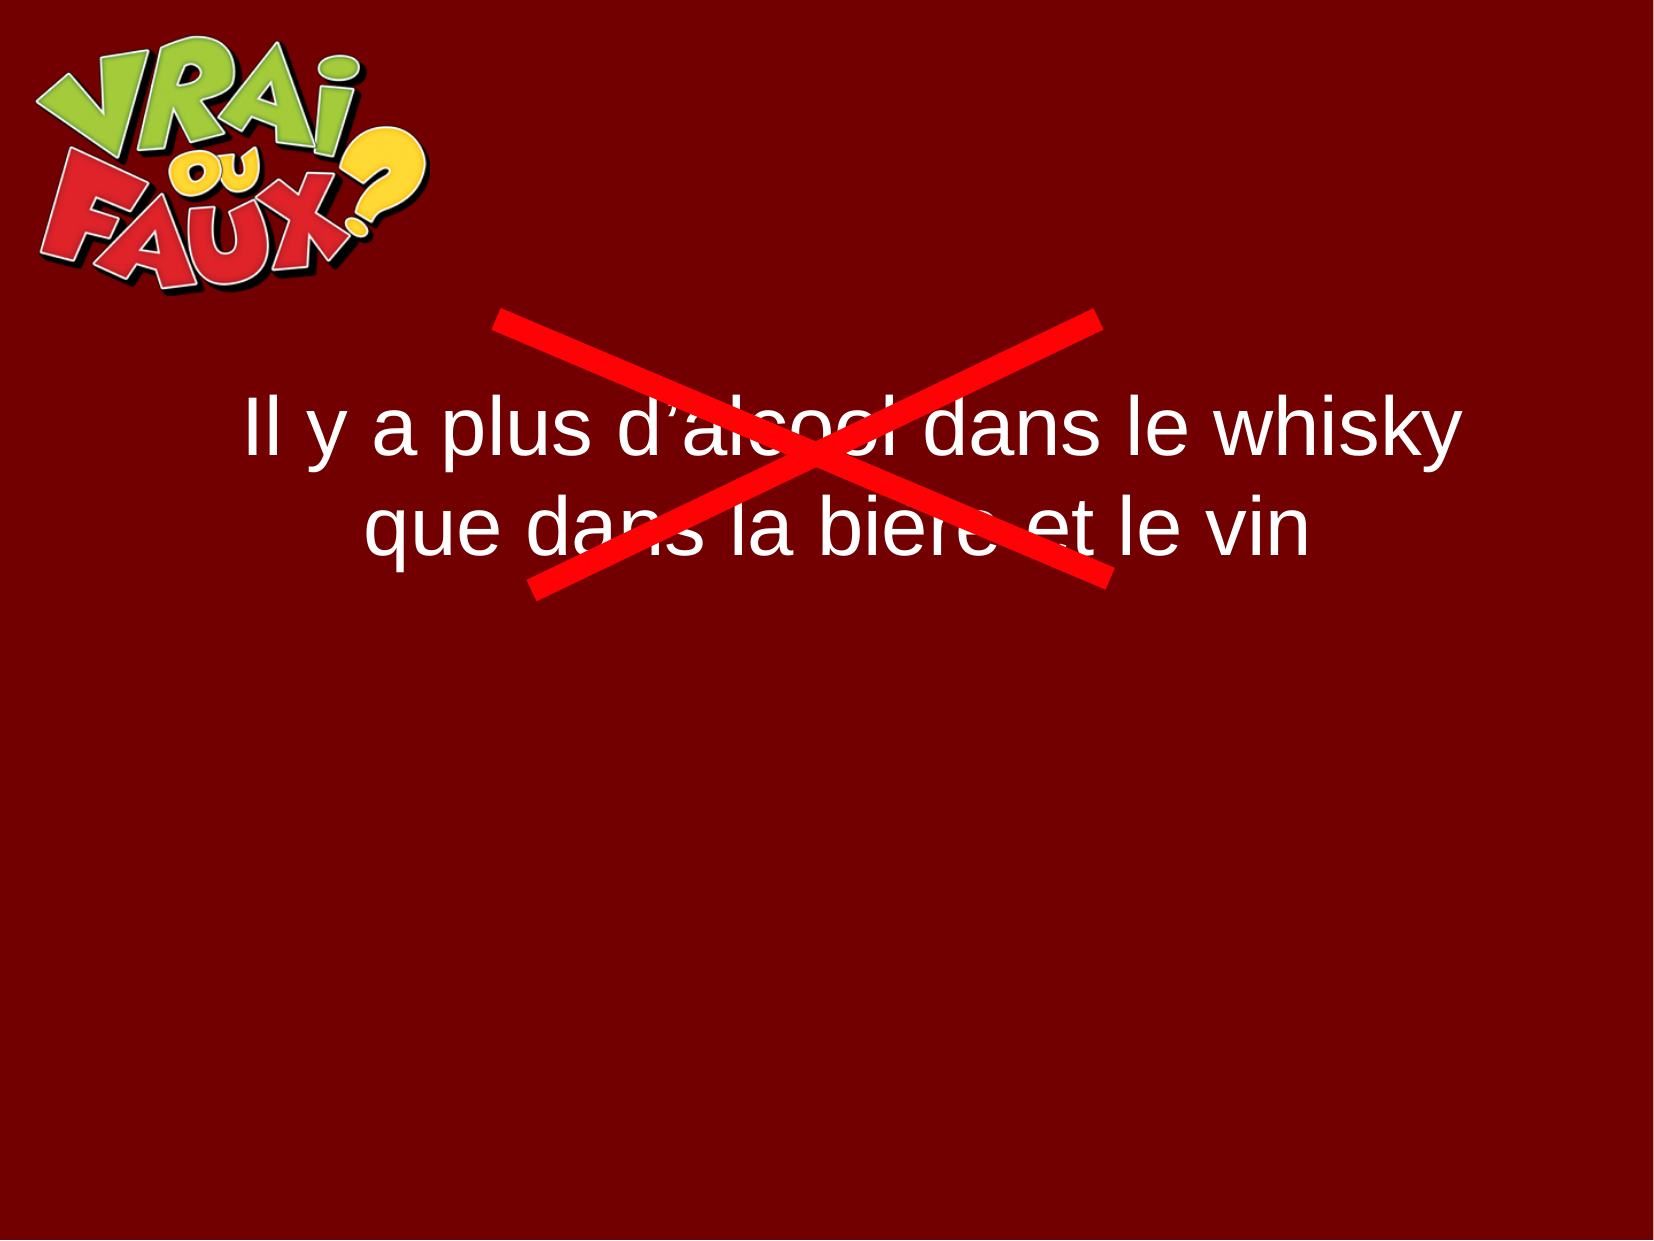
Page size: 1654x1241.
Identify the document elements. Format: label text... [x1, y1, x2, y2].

picture [35, 35, 430, 296]
title Il y a plus d’alcool dans le whisky que dans la bière et le vin [538, 342, 1583, 602]
title Il y a plus d’alcool dans le whisky que dans la bière et le vin [94, 342, 785, 602]
title Il y a plus d’alcool dans le whisky que dans la bière et le vin [584, 342, 1020, 441]
